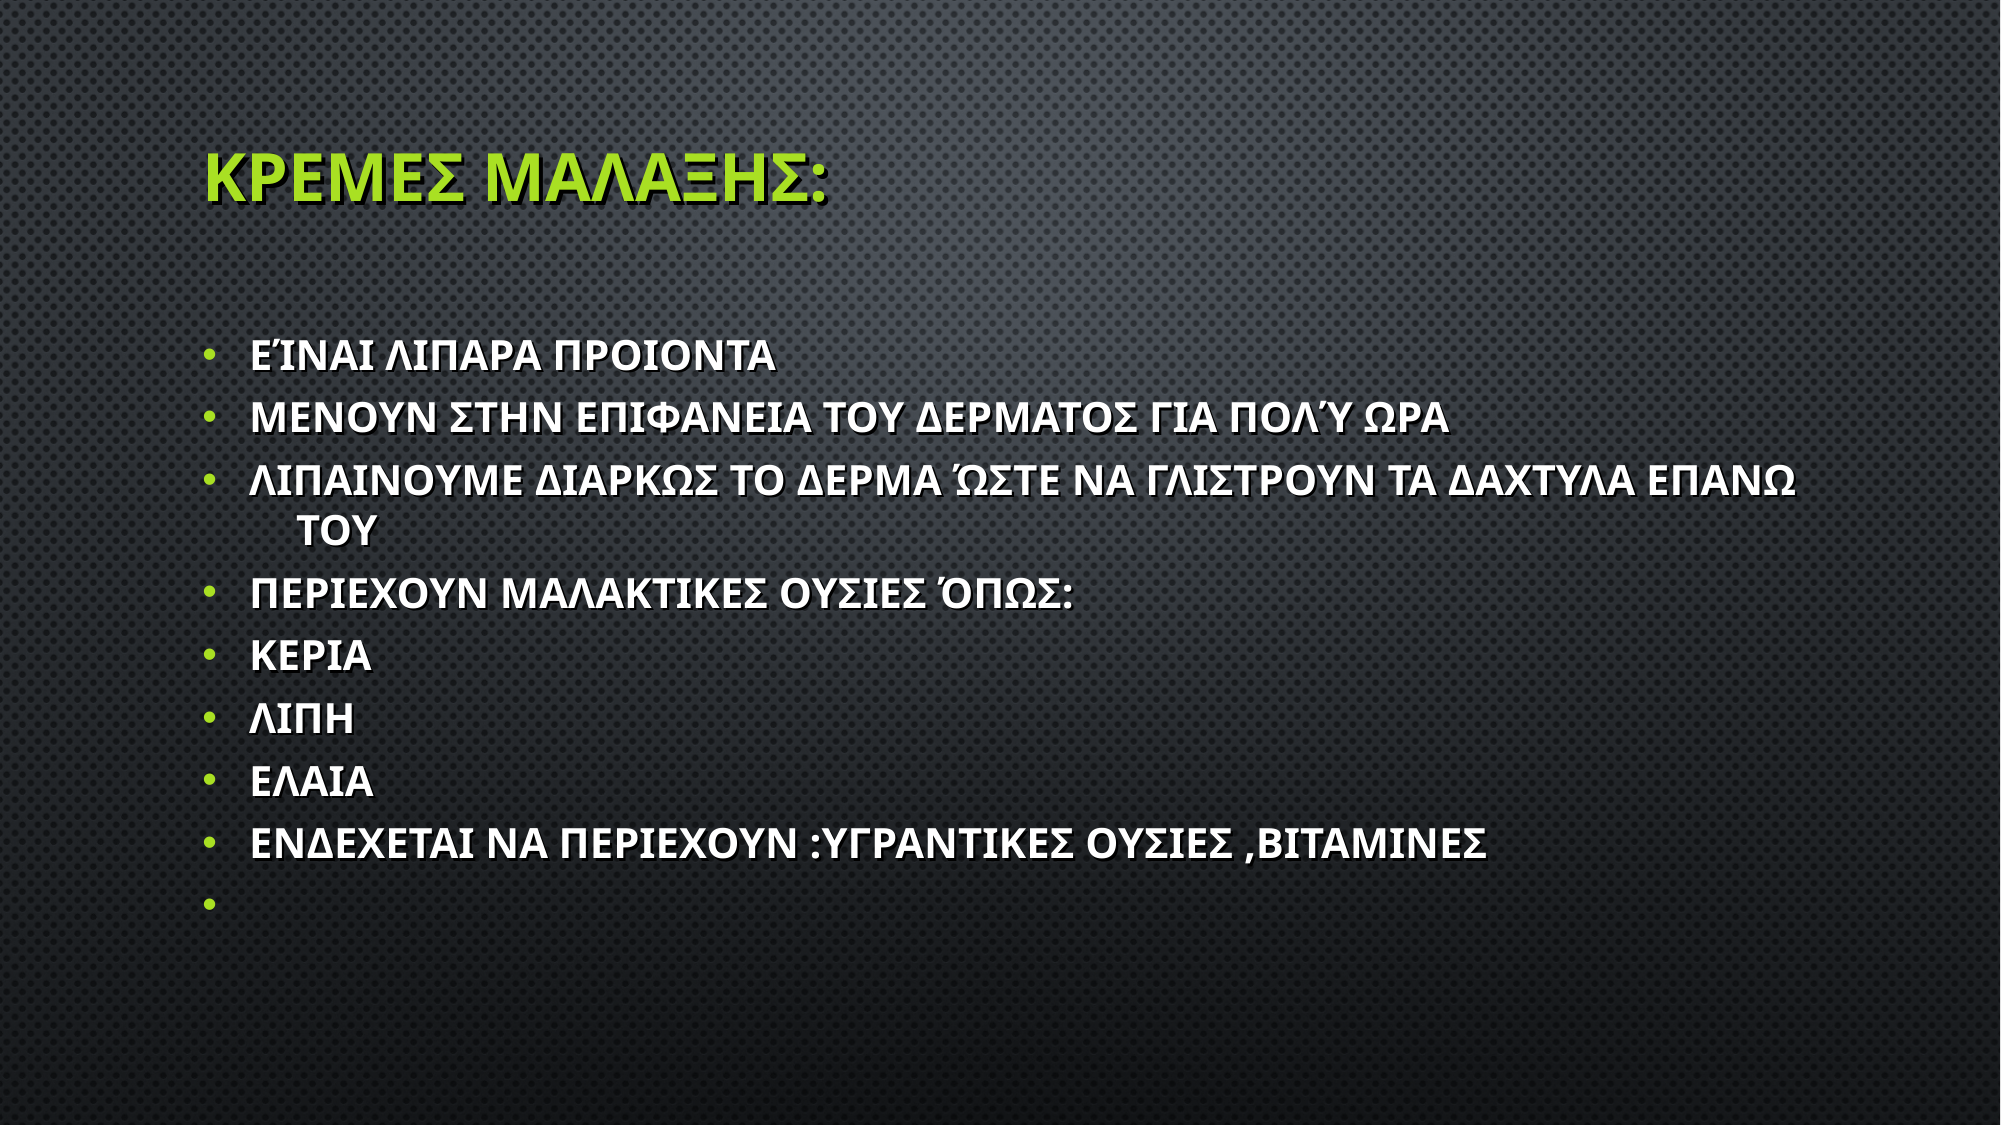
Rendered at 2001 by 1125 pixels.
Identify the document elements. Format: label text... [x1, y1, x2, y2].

title ΚΡΕΜΕΣ ΜΑΛΑΞΗΣ: [187, 99, 954, 250]
list ΕΊΝΑΙ ΛΙΠΑΡΑ ΠΡΟΙΟΝΤΑ ΜΕΝΟΥΝ ΣΤΗΝ ΕΠΙΦΑΝΕΙΑ ΤΟΥ ΔΕΡΜΑΤΟΣ ΓΙΑ ΠΟΛΎ ΩΡΑ ΛΙΠΑΙΝΟΥΜΕ ΔΙΑΡΚΩΣ ΤΟ ΔΕΡΜΑ ΏΣΤΕ ΝΑ ΓΛΙΣΤΡΟΥΝ ΤΑ ΔΑΧΤΥΛΑ ΕΠΑΝΩ ΤΟΥ ΠΕΡΙΕΧΟΥΝ ΜΑΛΑΚΤΙΚΕΣ ΟΥΣΙΕΣ ΌΠΩΣ: ΚΕΡΙΑ ΛΙΠΗ ΕΛΑΙΑ ΕΝΔΕΧΕΤΑΙ ΝΑ ΠΕΡΙΕΧΟΥΝ :ΥΓΡΑΝΤΙΚΕΣ ΟΥΣΙΕΣ ,ΒΙΤΑΜΙΝΕΣ [187, 308, 1813, 951]
